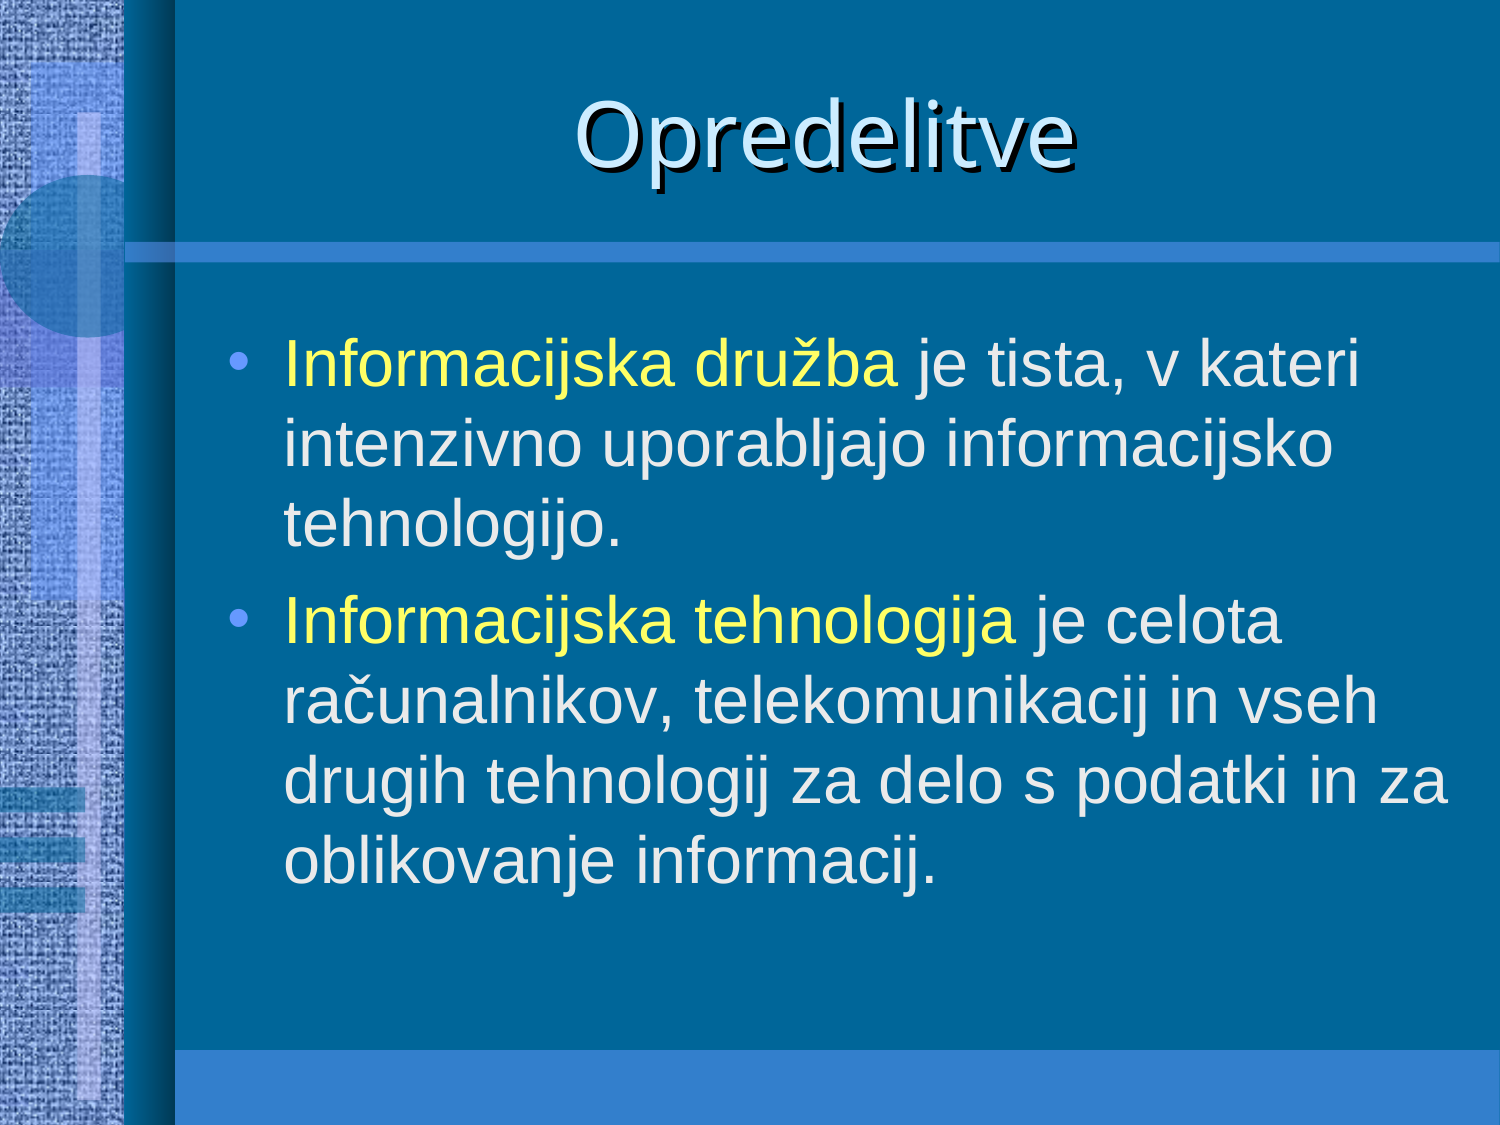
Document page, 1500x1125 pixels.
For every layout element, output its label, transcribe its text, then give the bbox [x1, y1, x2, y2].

title Opredelitve [187, 37, 1463, 225]
picture [0, 0, 123, 249]
picture [0, 388, 124, 1125]
list Informacijska družba je tista, v kateri intenzivno uporabljajo informacijsko tehnologijo. Informacijska tehnologija je celota računalnikov, telekomunikacij in vseh drugih tehnologij za delo s podatki in za oblikovanje informacij. [212, 312, 1488, 988]
